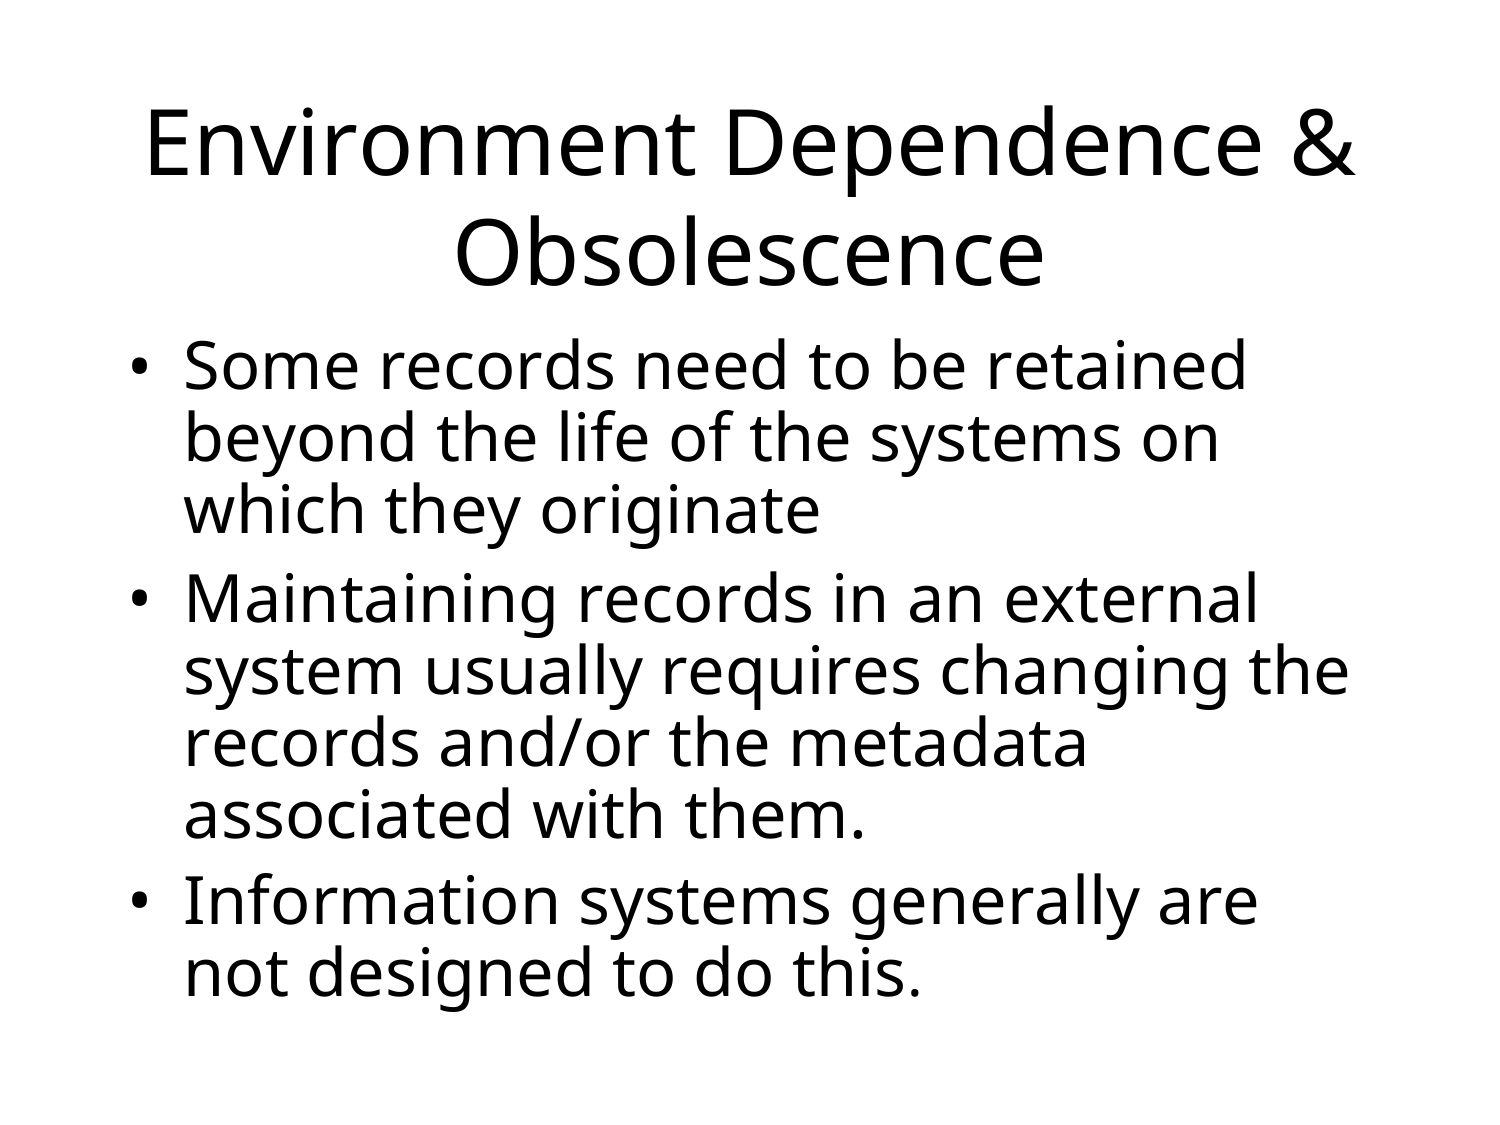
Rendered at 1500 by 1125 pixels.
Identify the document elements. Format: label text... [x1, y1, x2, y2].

list Some records need to be retained beyond the life of the systems on which they originate Maintaining records in an external system usually requires changing the records and/or the metadata associated with them. Information systems generally are not designed to do this. [112, 324, 1388, 1019]
title Environment Dependence & Obsolescence [112, 76, 1388, 312]
